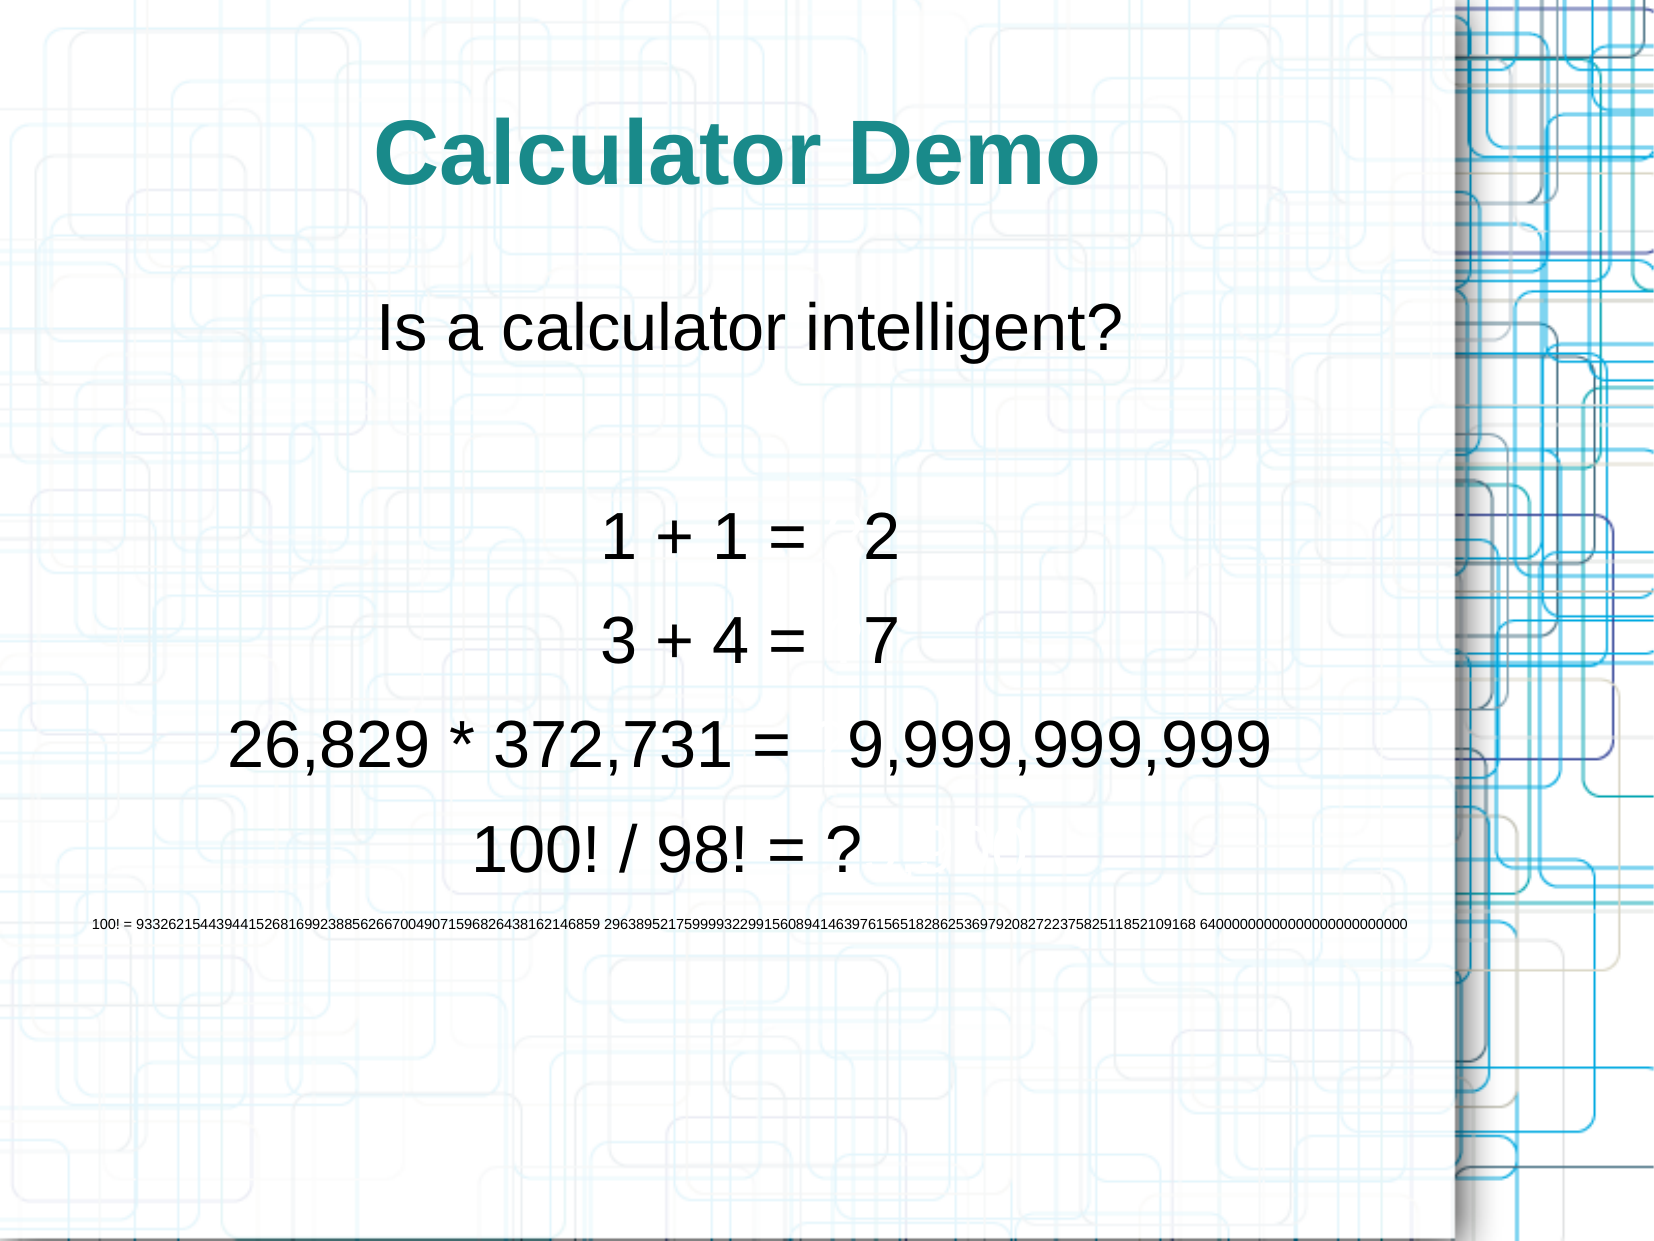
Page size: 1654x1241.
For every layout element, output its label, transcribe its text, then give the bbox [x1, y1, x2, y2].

picture [0, 0, 1654, 1241]
list Is a calculator intelligent? 1 + 1 = ?2 3 + 4 = ?7 26,829 * 372,731 = ?9,999,999,999 100! / 98! = ?9,900 100! = 9332621544394415268169923885626670049071596826438162146859 29638952175999932299156089414639761565182862536979208272237582511852109168 64000000000000000000000000 [82, 290, 1418, 1094]
title Calculator Demo [59, 56, 1418, 250]
